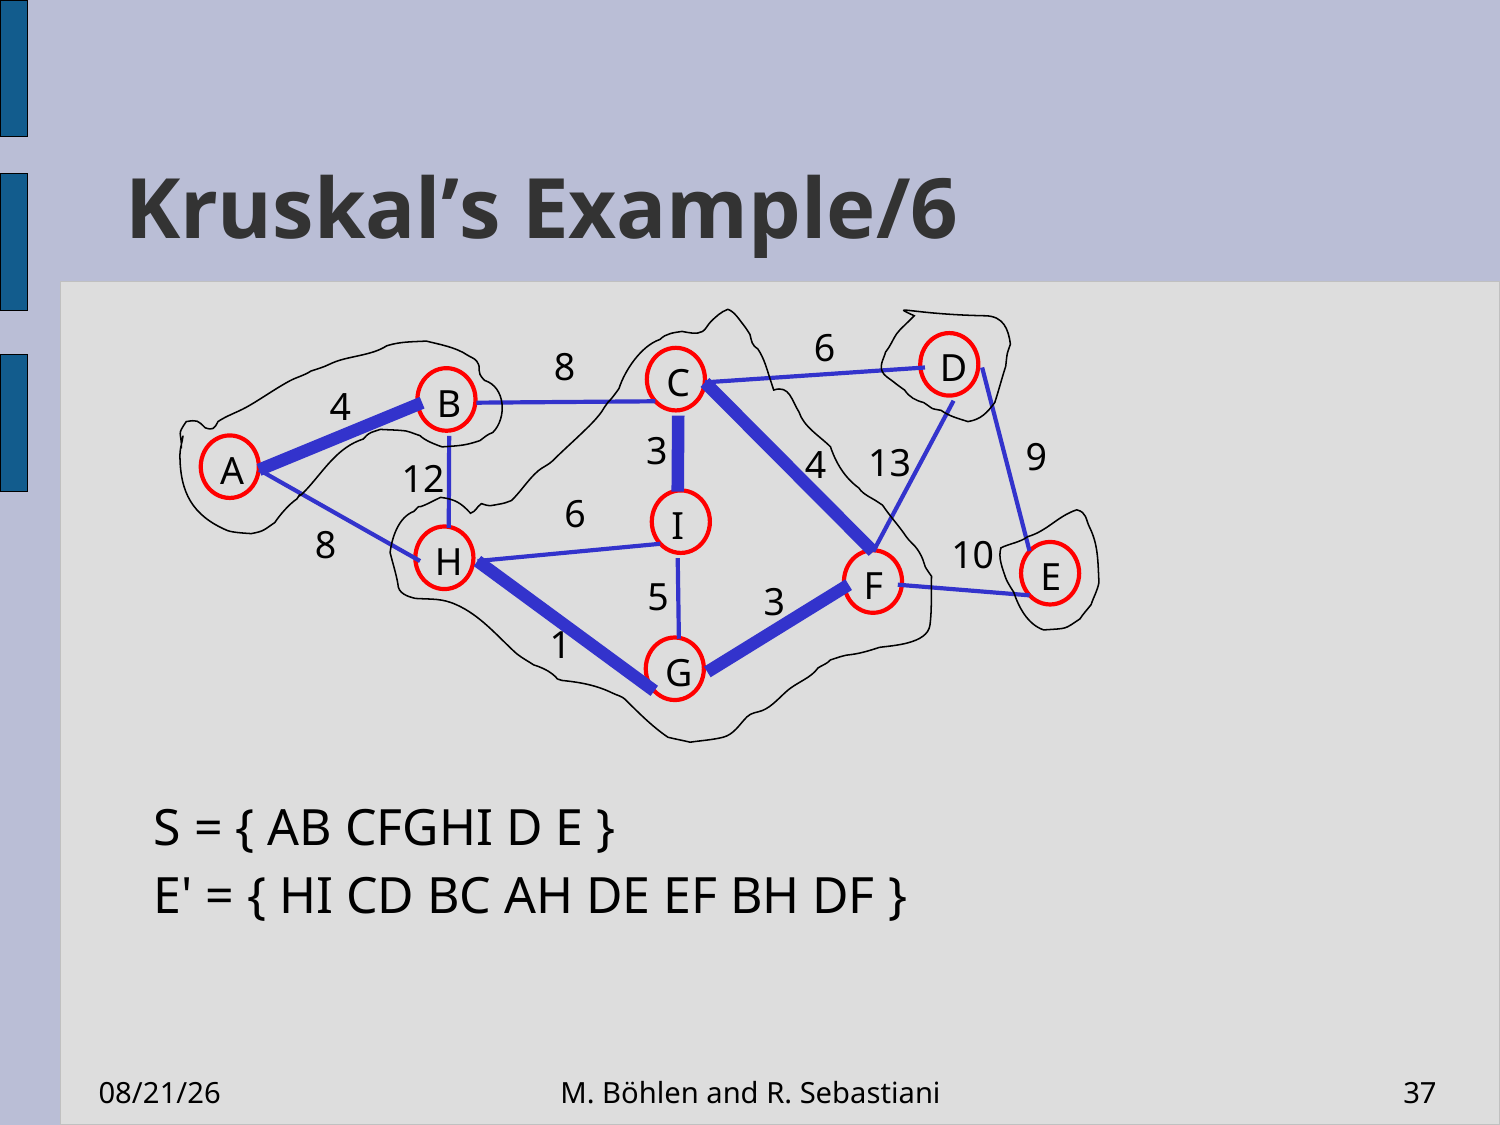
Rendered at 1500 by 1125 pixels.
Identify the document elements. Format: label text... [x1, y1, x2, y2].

text_box 1 [534, 610, 587, 678]
text_box H [420, 527, 478, 595]
text_box 3 [631, 417, 683, 484]
text_box 12 [417, 499, 460, 511]
text_box 13 [853, 429, 927, 496]
text_box 1 [534, 667, 554, 678]
text_box 8 [300, 511, 352, 578]
text_box G [650, 638, 708, 706]
text_box S = { AB CFGHI D E } E' = { HI CD BC AH DE EF BH DF } [139, 784, 949, 921]
text_box C [651, 349, 706, 416]
text_box 10 [1001, 546, 1010, 582]
text_box 6 [798, 313, 851, 381]
text_box D [924, 334, 983, 401]
title Kruskal’s Example/6 [110, 67, 1392, 271]
text_box I [656, 491, 699, 559]
text_box 12 [386, 444, 460, 511]
text_box 13 [853, 486, 864, 496]
text_box 4 [790, 430, 842, 497]
text_box E [1025, 543, 1077, 610]
text_box 8 [539, 333, 591, 400]
text_box 10 [936, 520, 1010, 588]
text_box F [848, 551, 898, 618]
text_box B [422, 369, 477, 436]
text_box A [205, 436, 260, 504]
text_box 5 [632, 562, 685, 630]
text_box 3 [748, 567, 800, 634]
text_box 9 [1010, 422, 1063, 490]
text_box 4 [814, 430, 842, 467]
text_box 6 [549, 479, 601, 547]
text_box 4 [314, 372, 367, 440]
